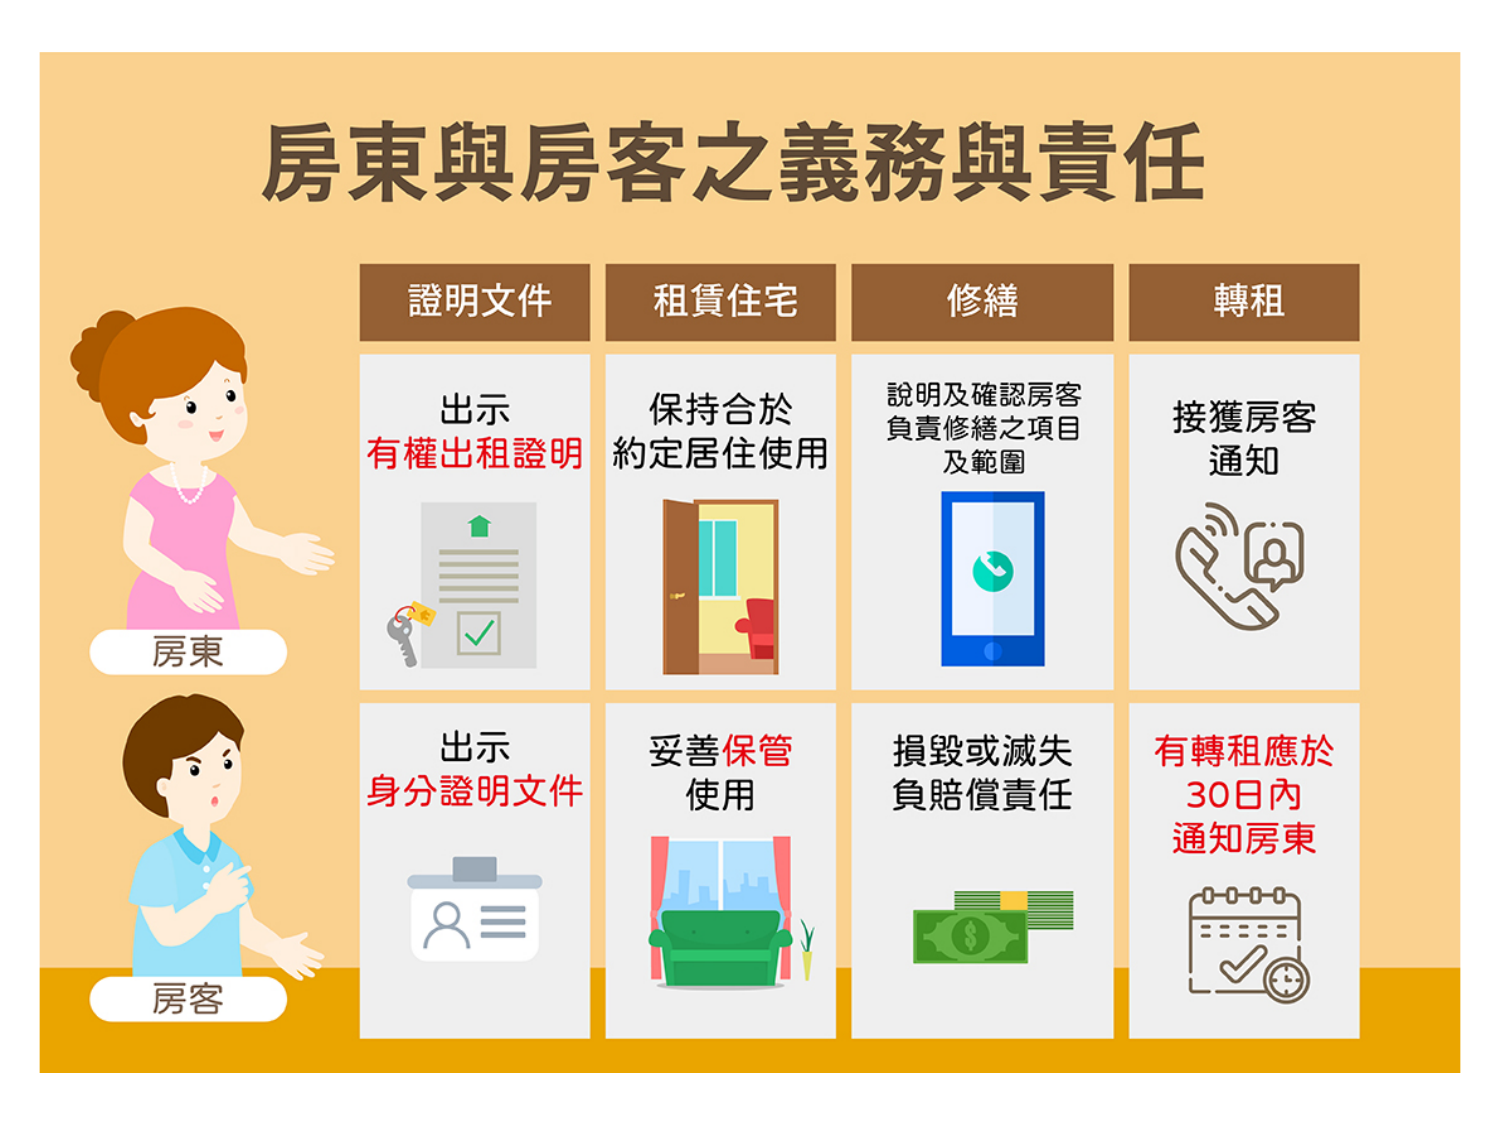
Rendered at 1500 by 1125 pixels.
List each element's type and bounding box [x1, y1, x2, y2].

picture [39, 52, 1461, 1073]
